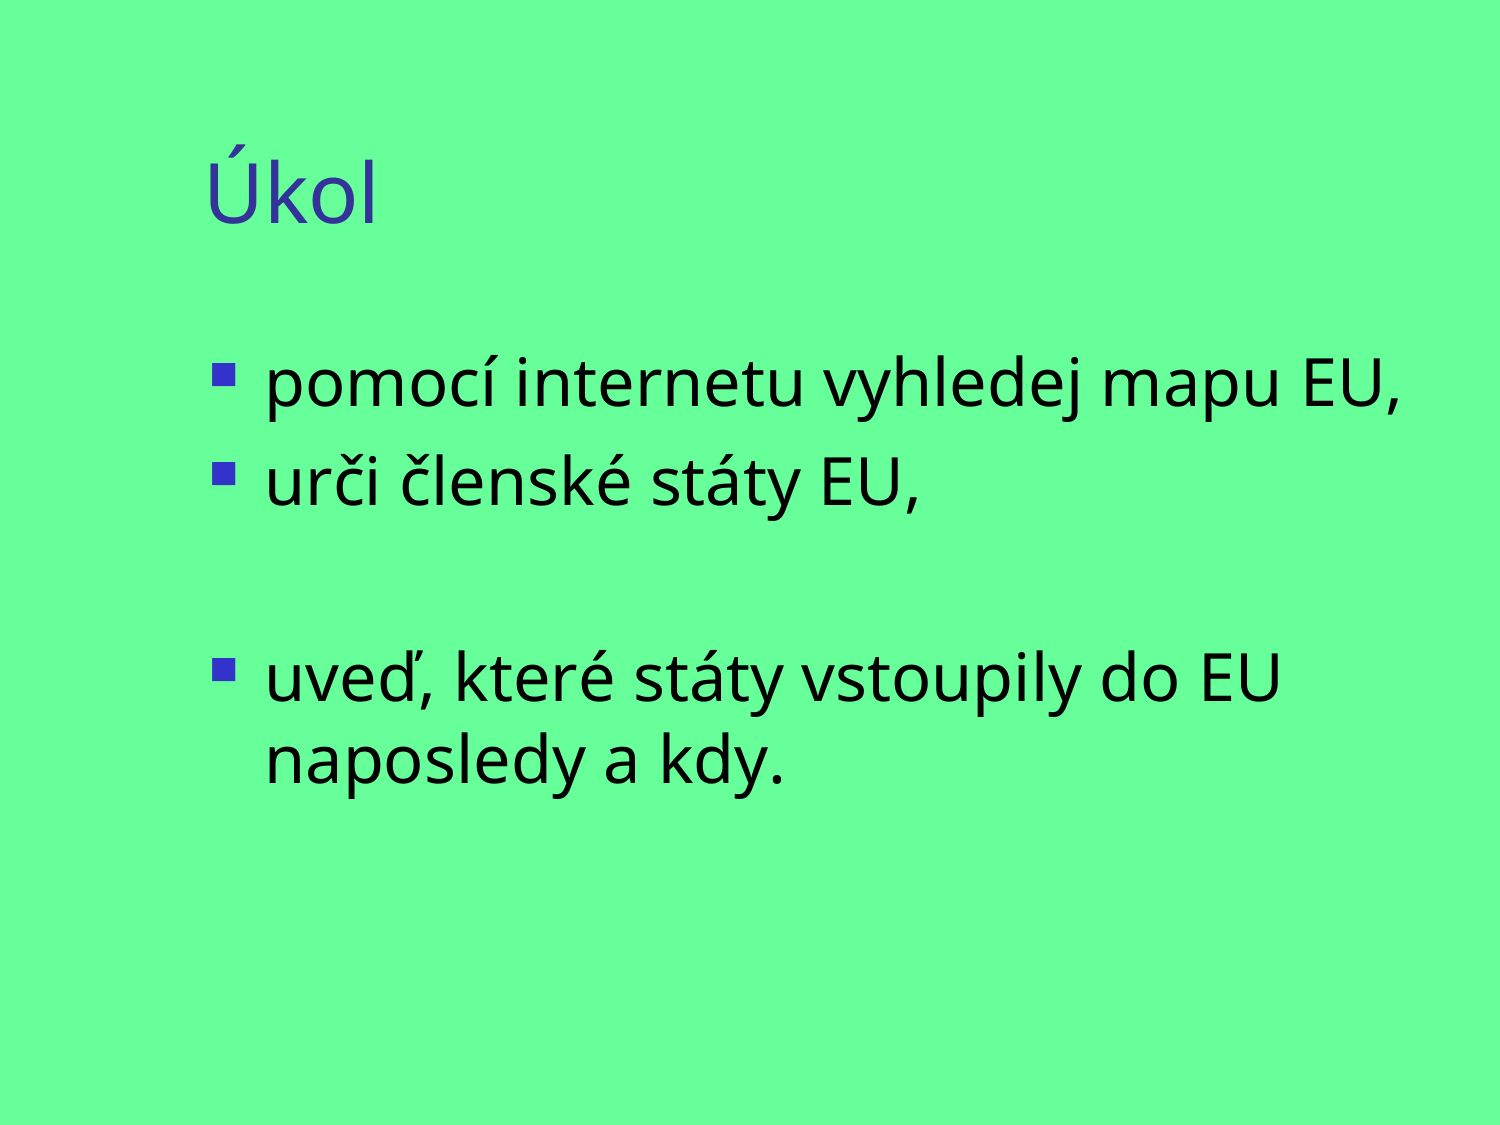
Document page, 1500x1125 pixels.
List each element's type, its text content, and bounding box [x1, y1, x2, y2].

title Úkol [188, 7, 1468, 248]
list pomocí internetu vyhledej mapu EU, urči členské státy EU, uveď, které státy vstoupily do EU naposledy a kdy. [193, 331, 1469, 1007]
